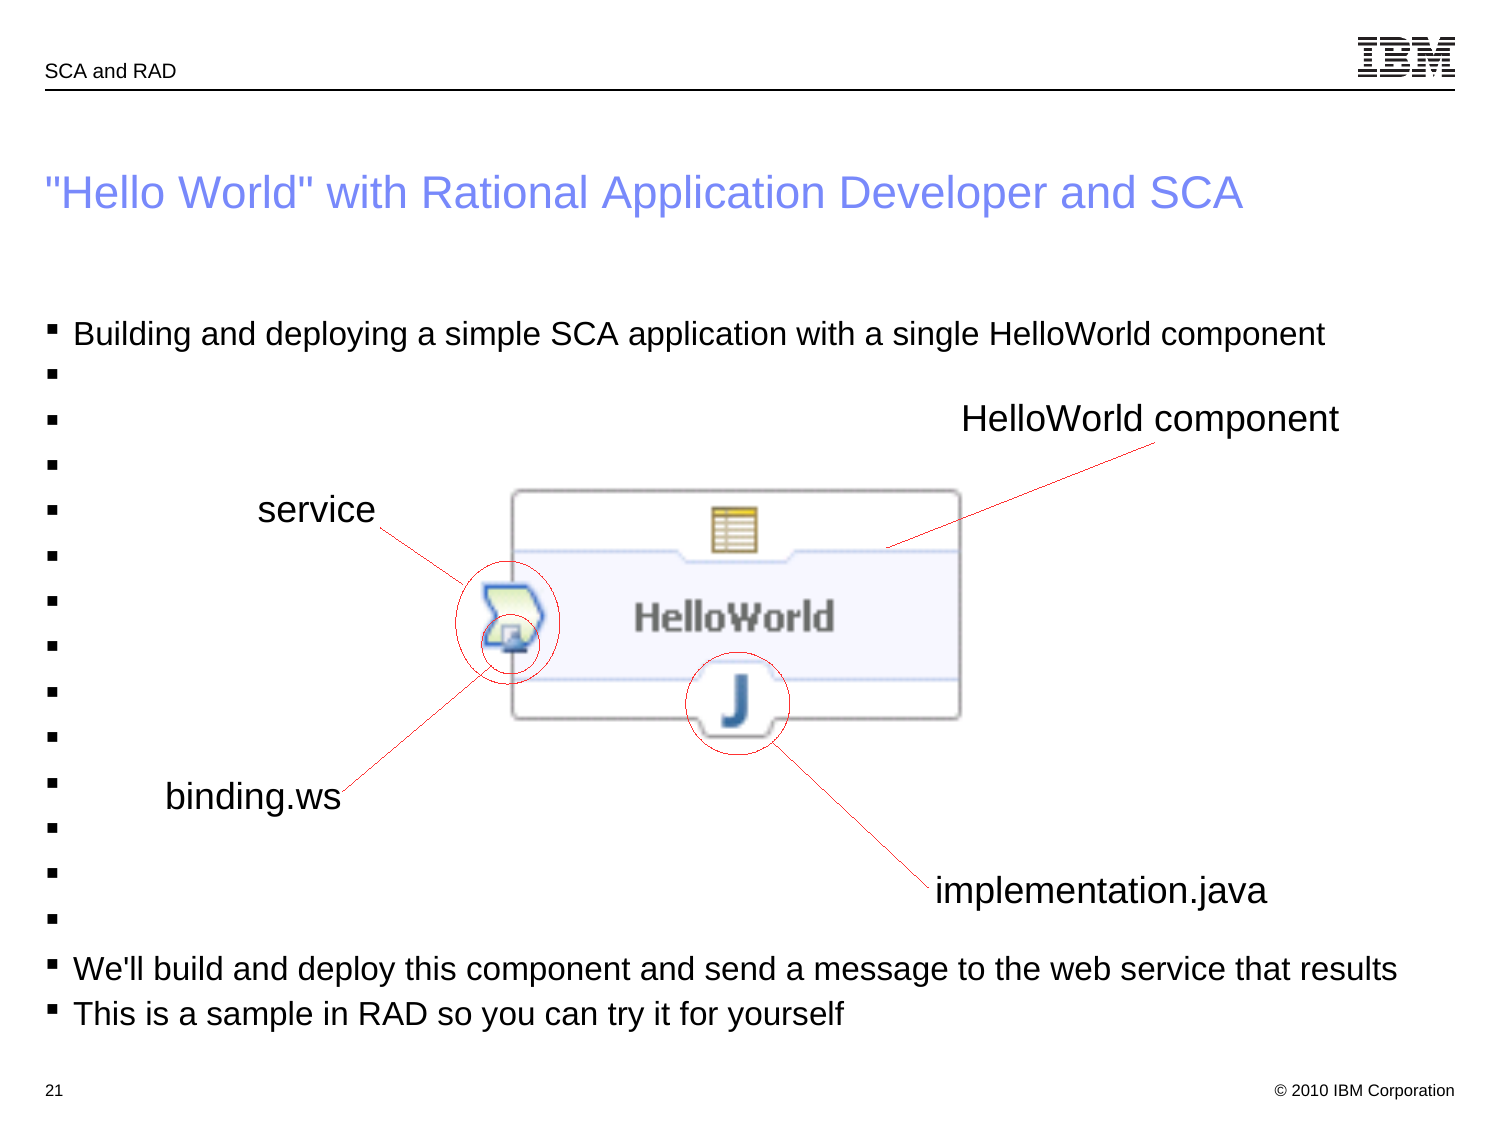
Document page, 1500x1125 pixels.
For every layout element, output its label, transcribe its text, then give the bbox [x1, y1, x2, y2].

text_box service [243, 481, 392, 549]
text_box binding.ws [150, 767, 362, 835]
list Building and deploying a simple SCA application with a single HelloWorld component We'll build and deploy this component and send a message to the web service that results This is a sample in RAD so you can try it for yourself [29, 307, 1455, 1087]
picture [1358, 37, 1455, 77]
title "Hello World" with Rational Application Developer and SCA [29, 89, 1455, 301]
text_box HelloWorld component [946, 390, 1361, 457]
picture [479, 476, 999, 761]
text_box implementation.java [920, 861, 1285, 929]
